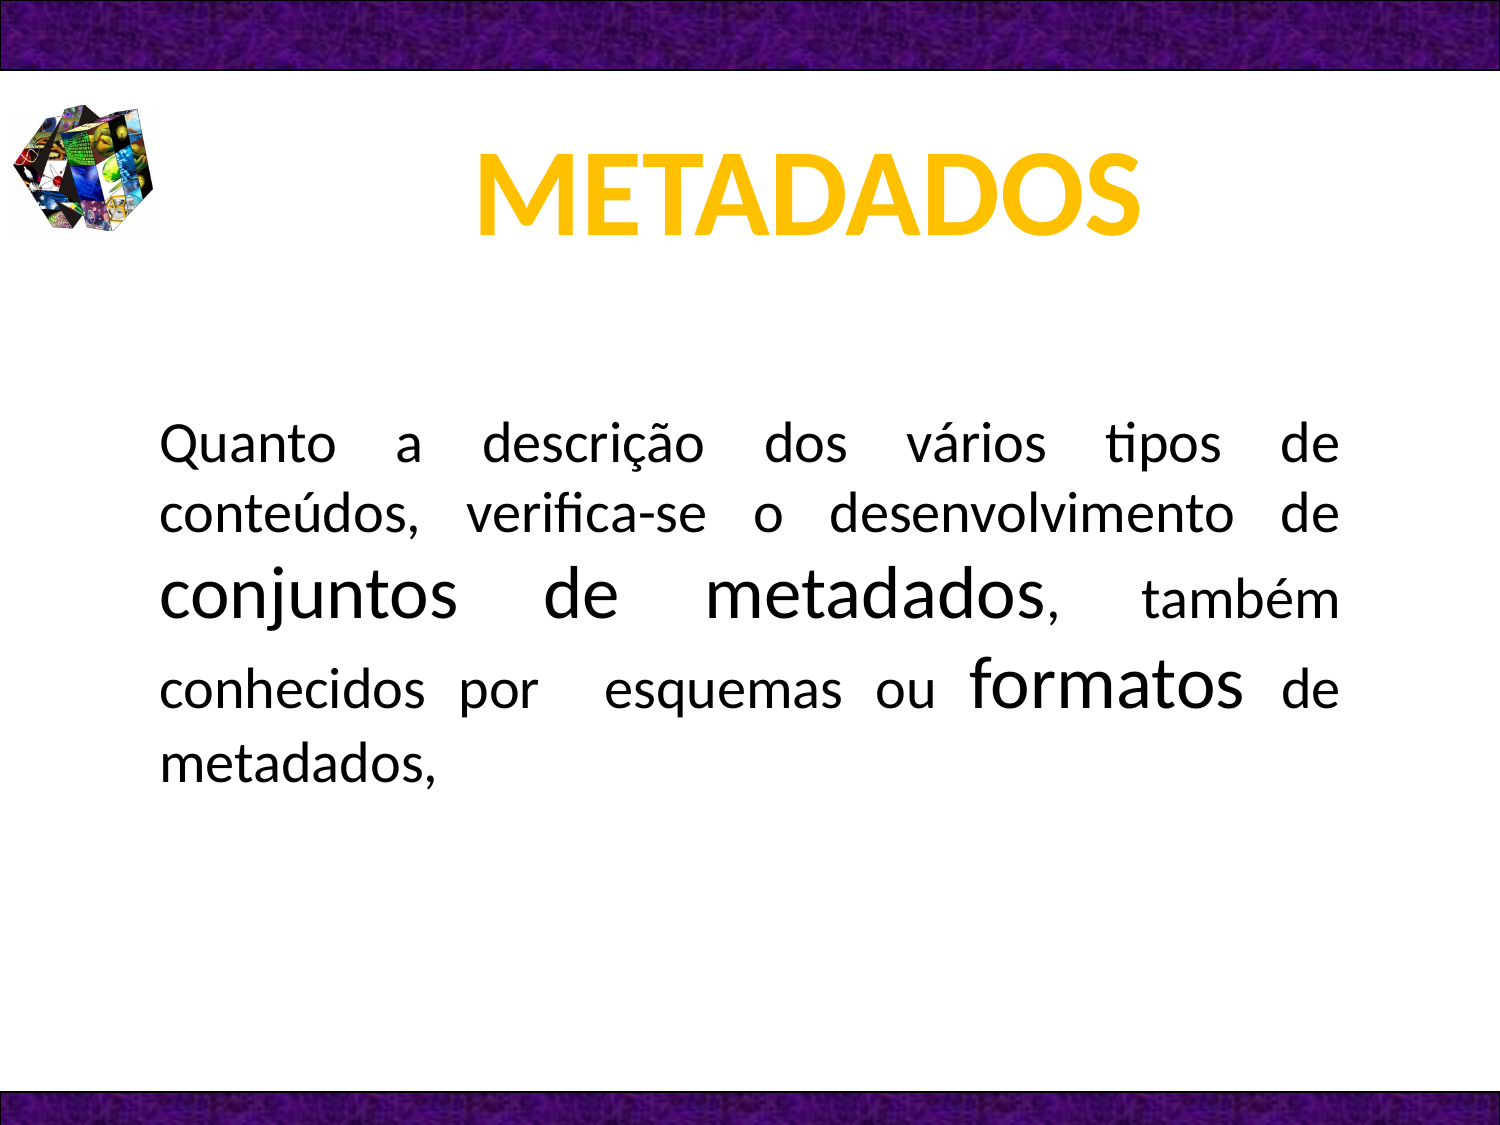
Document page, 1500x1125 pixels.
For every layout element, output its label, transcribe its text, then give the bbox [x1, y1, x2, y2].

text_box METADADOS [157, 92, 1459, 269]
text_box [0, 1091, 1500, 1125]
text_box [0, 0, 1500, 71]
text_box Quanto a descrição dos vários tipos de conteúdos, verifica-se o desenvolvimento de conjuntos de metadados, também conhecidos por esquemas ou formatos de metadados, [144, 396, 1356, 872]
picture [13, 105, 154, 240]
